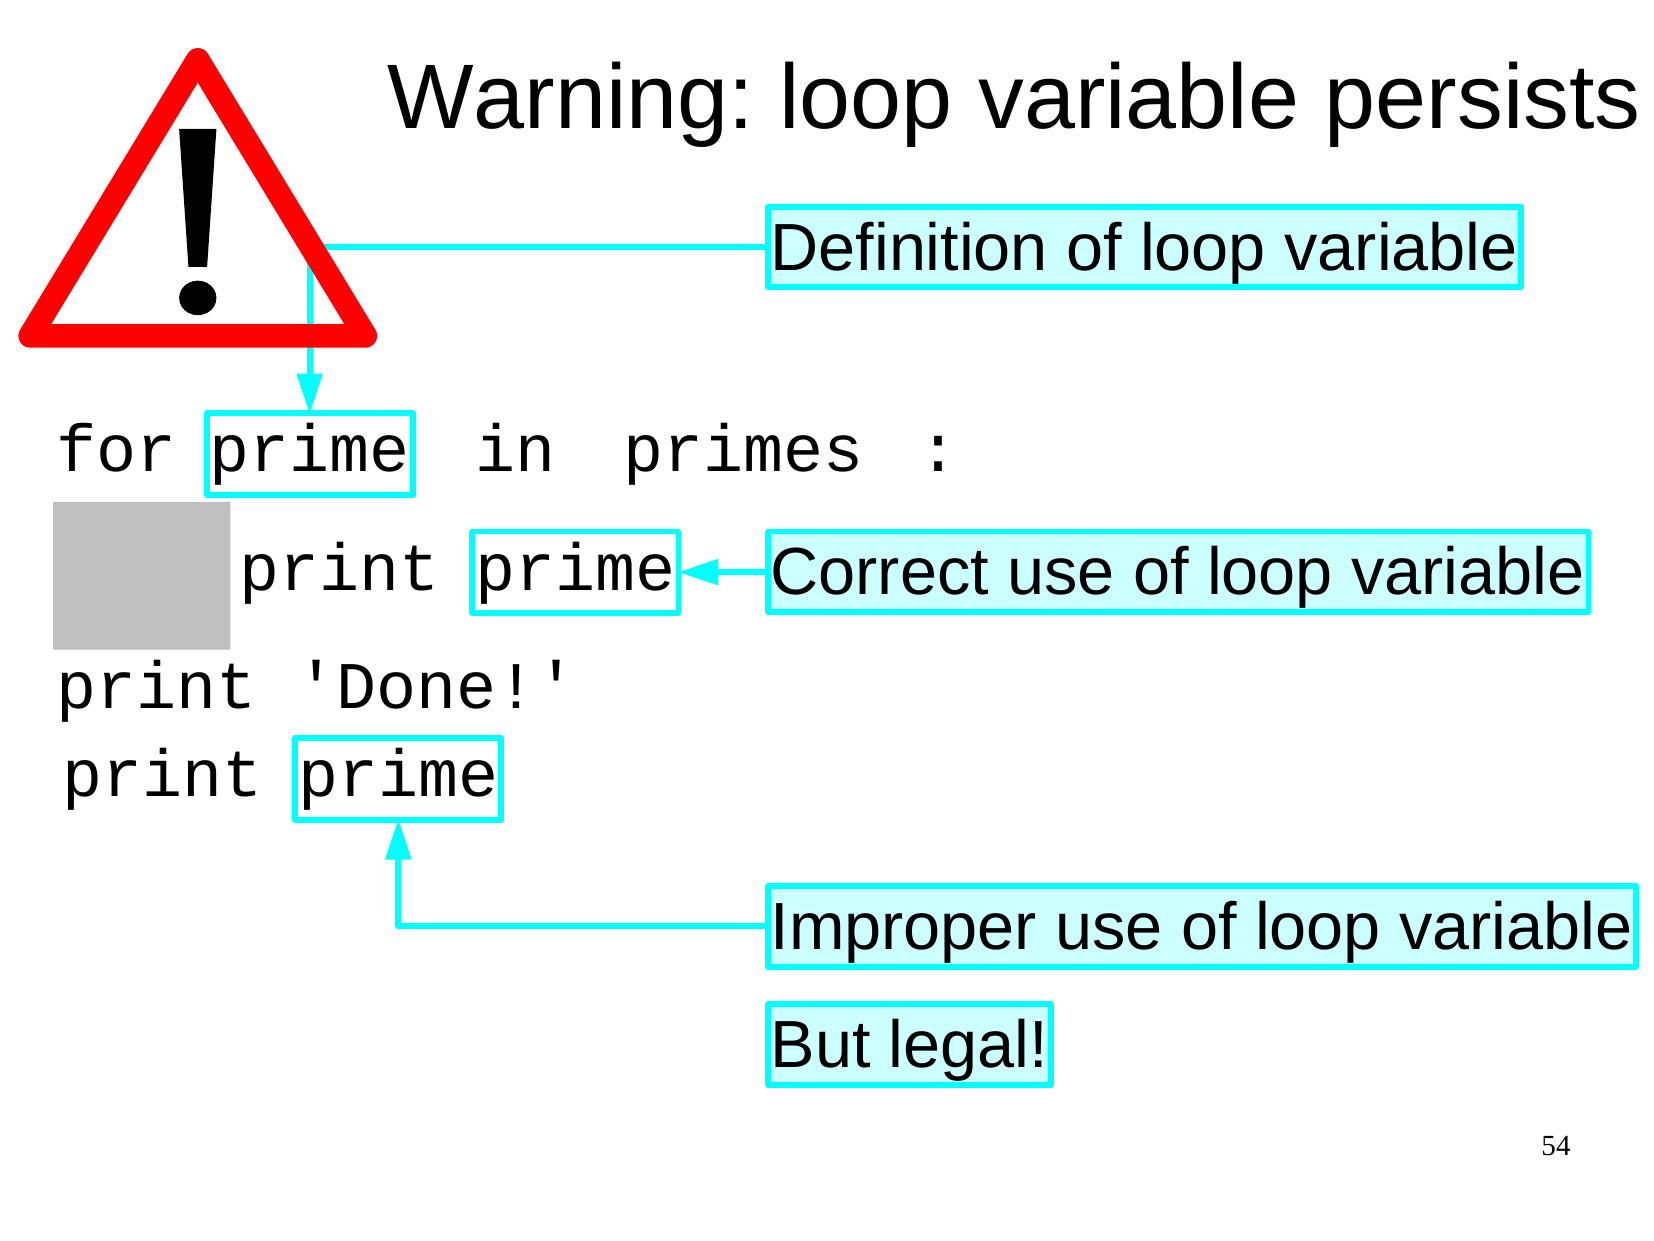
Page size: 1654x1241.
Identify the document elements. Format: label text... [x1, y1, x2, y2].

text_box : [915, 413, 962, 495]
text_box Warning: loop variable persists [384, 42, 1646, 151]
text_box print 'Done!' [53, 649, 580, 732]
text_box [179, 128, 217, 267]
text_box primes [620, 413, 867, 495]
text_box [53, 501, 231, 649]
text_box [179, 280, 217, 316]
text_box But legal! [767, 1004, 1052, 1085]
text_box in [472, 413, 559, 495]
text_box Correct use of loop variable [767, 531, 1589, 613]
text_box prime [295, 738, 502, 820]
text_box print [236, 531, 443, 613]
text_box print [59, 738, 266, 820]
text_box for [53, 413, 180, 495]
text_box prime [472, 531, 679, 613]
text_box Definition of loop variable [767, 206, 1522, 288]
text_box prime [206, 413, 413, 495]
text_box Improper use of loop variable [767, 885, 1637, 967]
